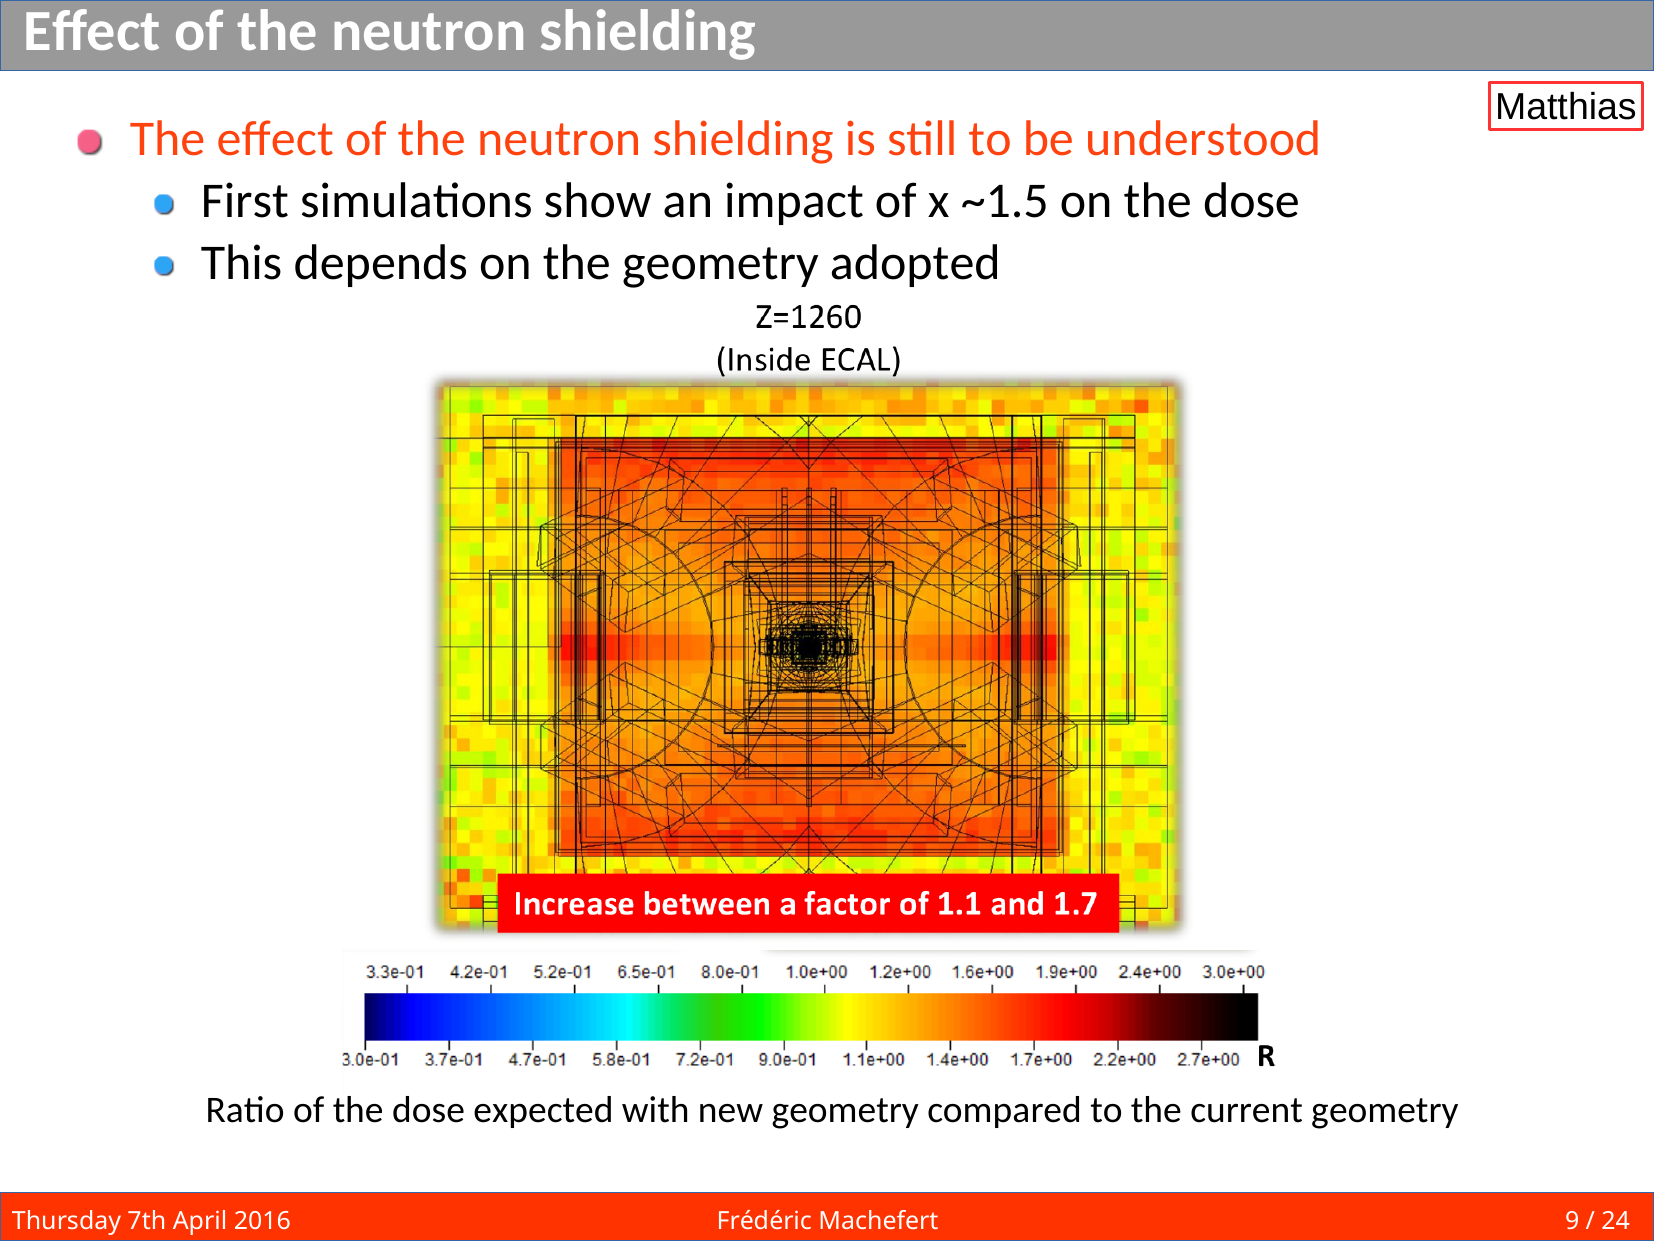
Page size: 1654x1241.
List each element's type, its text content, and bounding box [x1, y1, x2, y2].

text_box Matthias [1489, 82, 1643, 130]
picture [419, 301, 1199, 942]
title Effect of the neutron shielding [23, 0, 1630, 71]
list The effect of the neutron shielding is still to be understood First simulations show an impact of x ~1.5 on the dose This depends on the geometry adopted [59, 118, 1595, 1171]
text_box Ratio of the dose expected with new geometry compared to the current geometry [189, 1094, 1477, 1146]
picture [342, 950, 1276, 1093]
